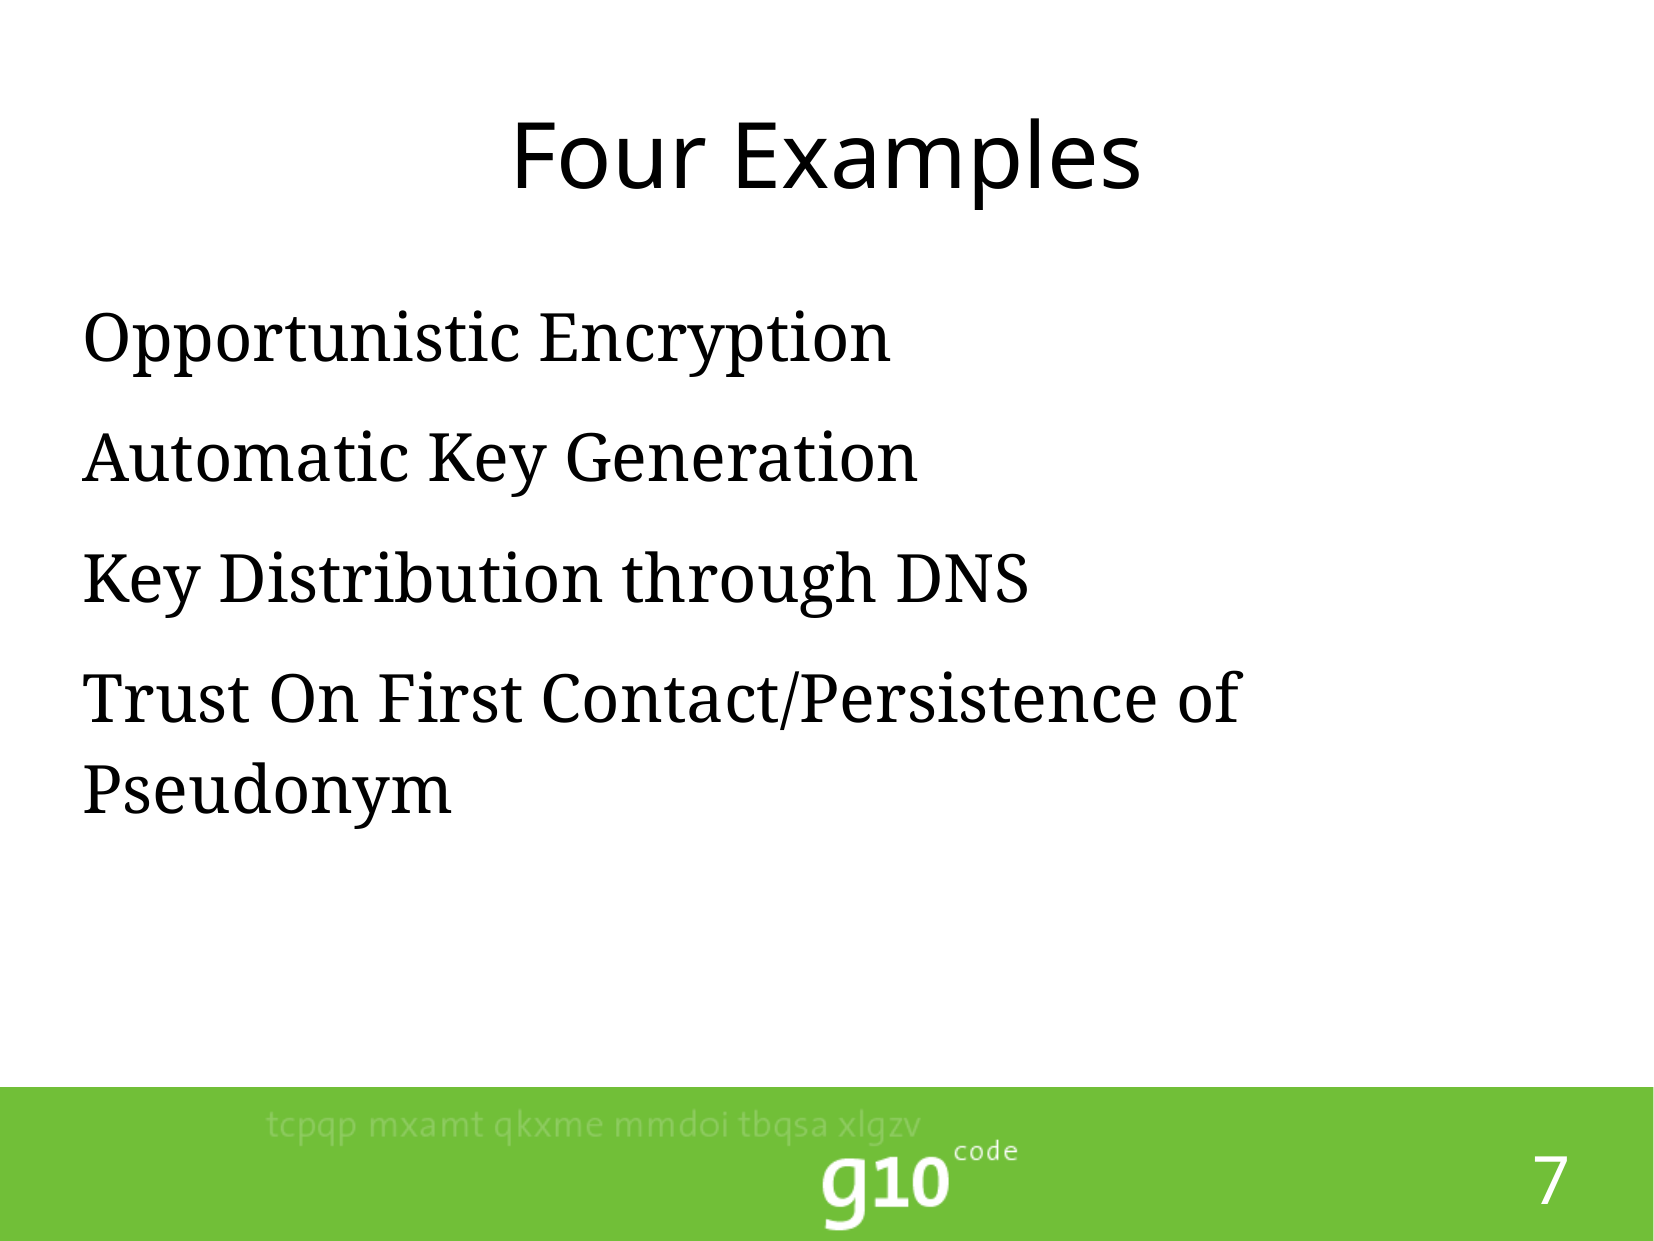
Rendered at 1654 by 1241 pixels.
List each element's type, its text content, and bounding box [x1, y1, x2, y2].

picture [0, 1087, 1654, 1241]
list Opportunistic Encryption Automatic Key Generation Key Distribution through DNS Trust On First Contact/Persistence of Pseudonym [82, 290, 1571, 1109]
title Four Examples [82, 49, 1571, 257]
